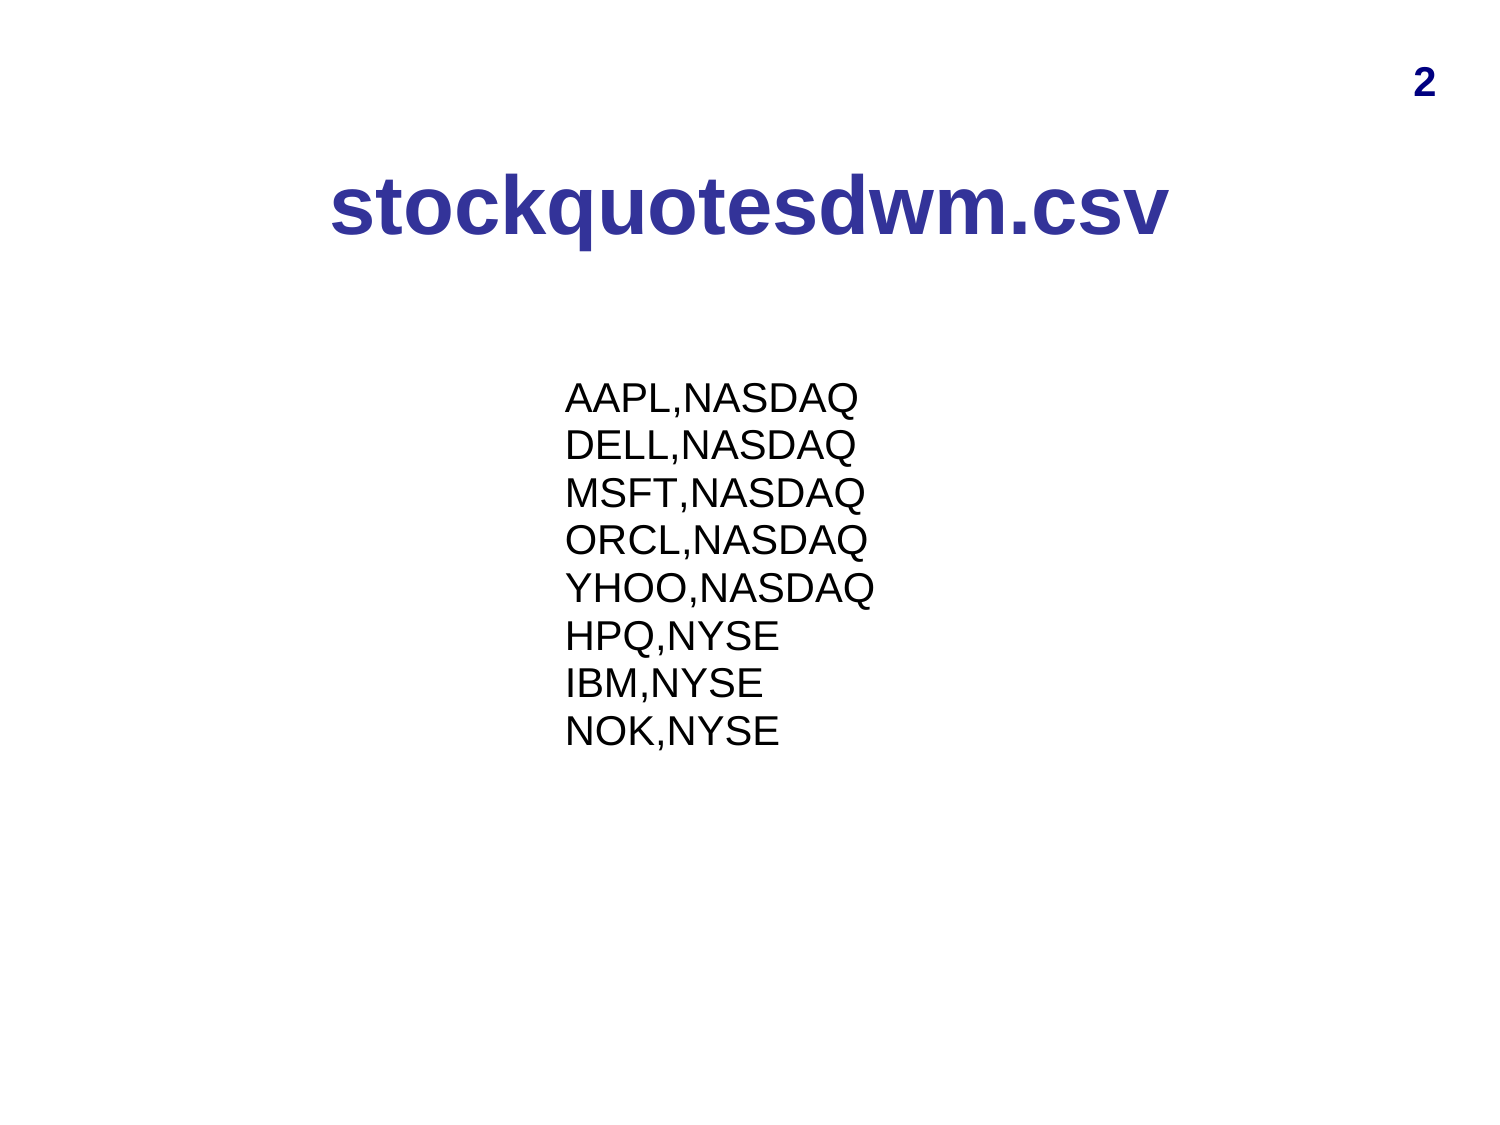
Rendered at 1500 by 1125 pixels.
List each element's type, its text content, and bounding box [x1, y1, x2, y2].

text_box 2 [1387, 47, 1463, 113]
list AAPL,NASDAQ DELL,NASDAQ MSFT,NASDAQ ORCL,NASDAQ YHOO,NASDAQ HPQ,NYSE IBM,NYSE NOK,NYSE [487, 375, 1013, 826]
title stockquotesdwm.csv [75, 112, 1426, 300]
